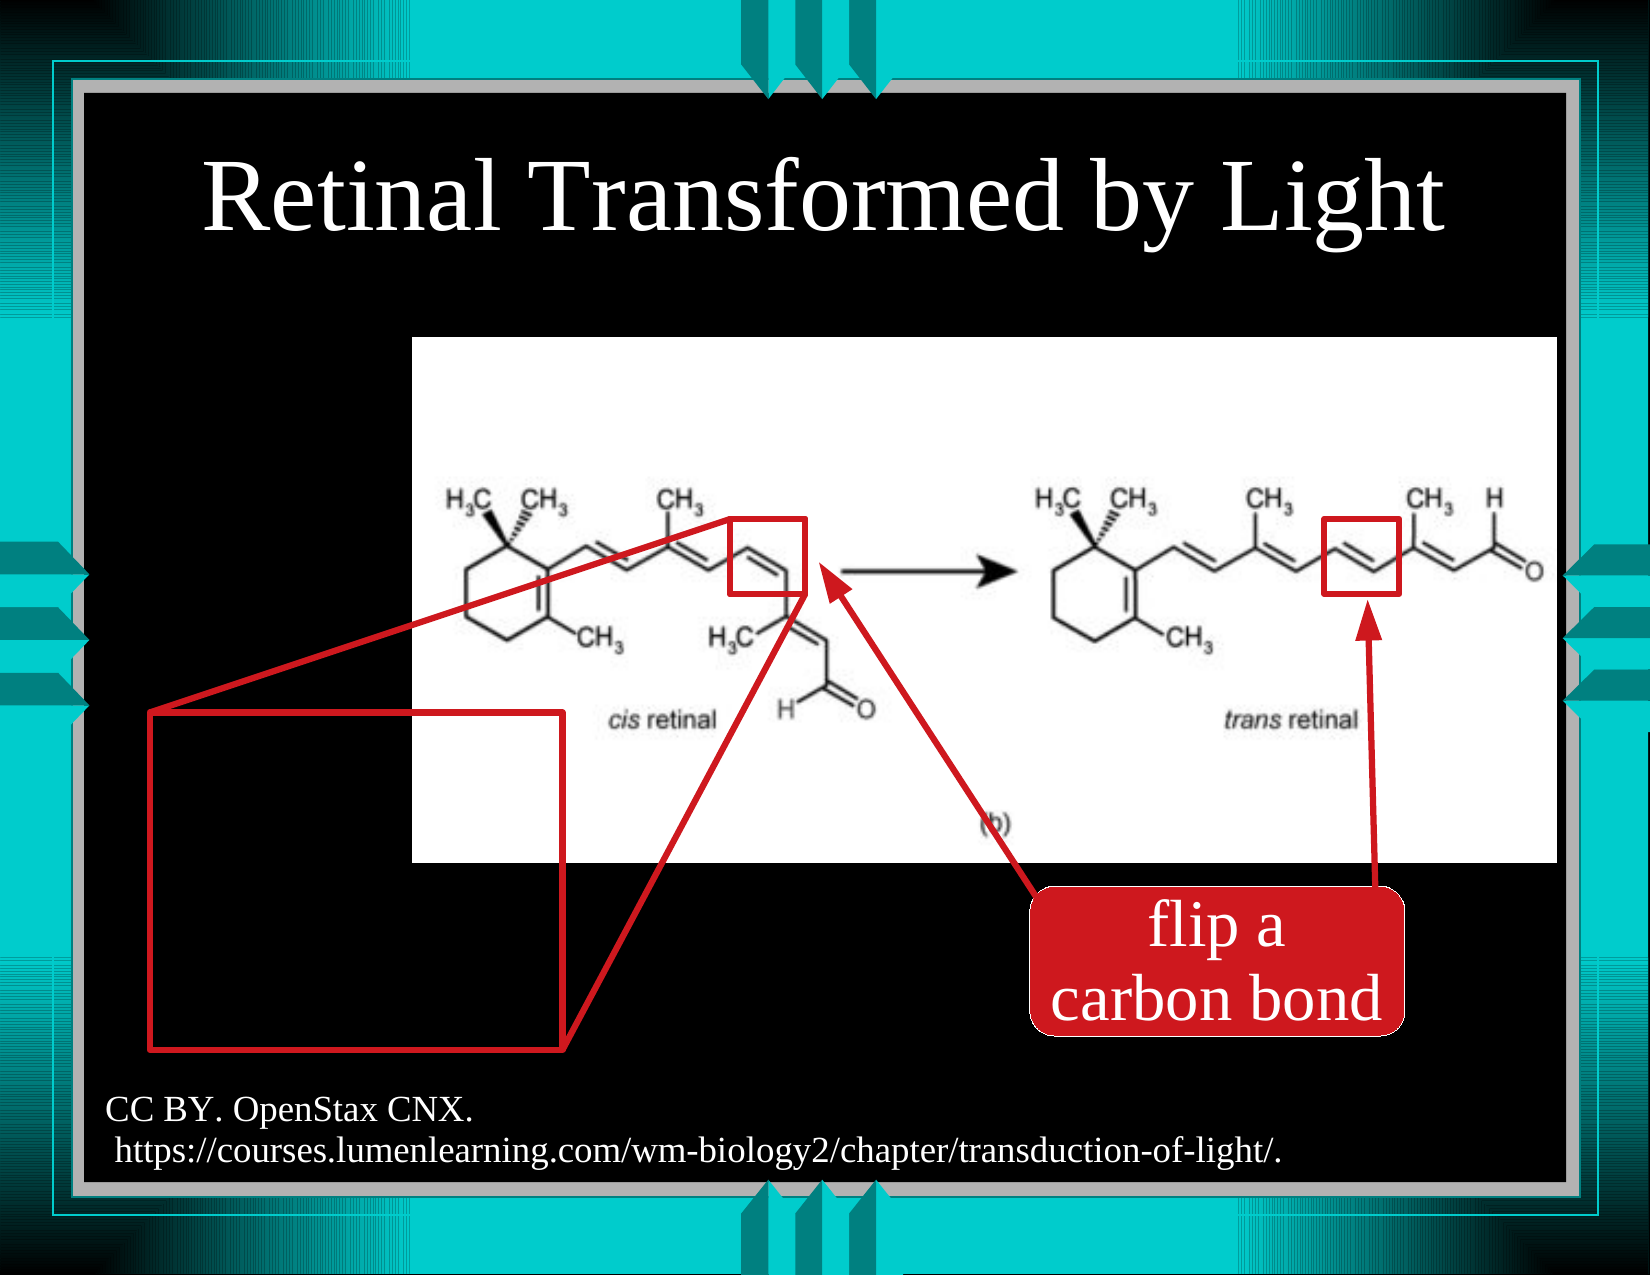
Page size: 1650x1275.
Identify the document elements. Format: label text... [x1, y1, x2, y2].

text_box CC BY. OpenStax CNX. https://courses.lumenlearning.com/wm-biology2/chapter/transduction-of-light/. [90, 1081, 1575, 1214]
picture [412, 716, 559, 863]
title Retinal Transformed by Light [123, 89, 1527, 302]
picture [412, 524, 799, 863]
picture [733, 522, 802, 591]
text_box flip a carbon bond [1029, 886, 1405, 1037]
picture [412, 337, 1557, 863]
